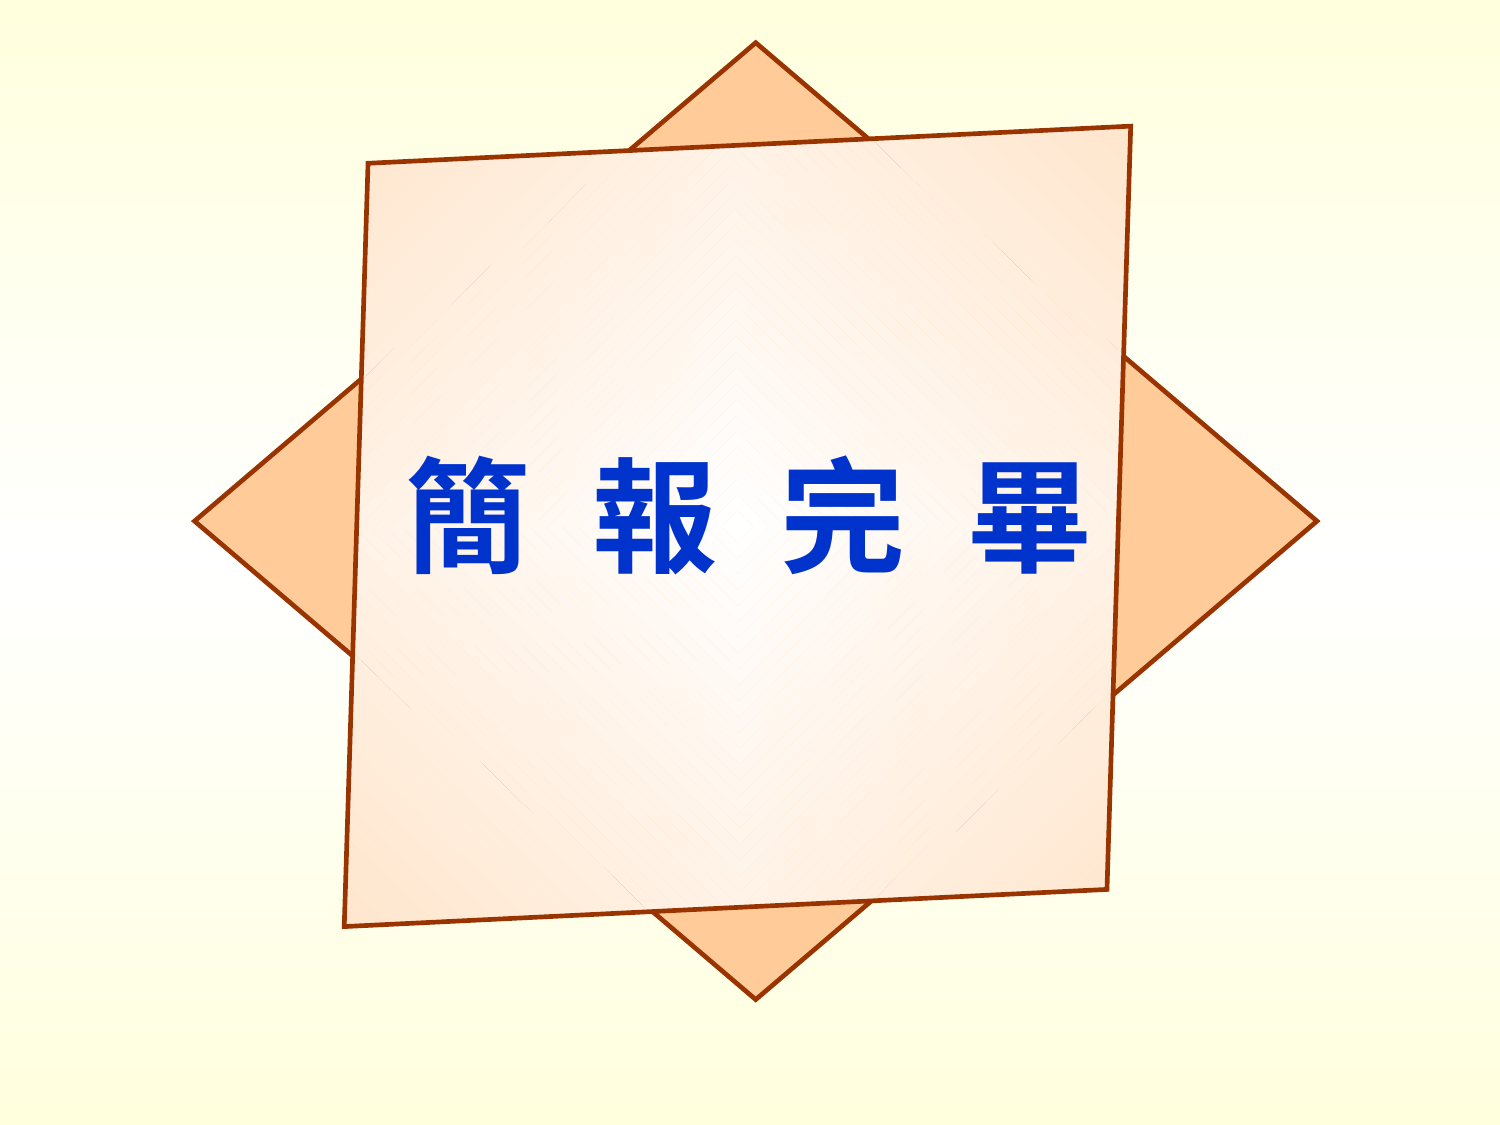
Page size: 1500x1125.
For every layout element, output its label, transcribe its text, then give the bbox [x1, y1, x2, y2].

text_box [194, 496, 223, 546]
text_box [1274, 484, 1317, 558]
text_box [733, 981, 778, 1000]
text_box [750, 42, 761, 47]
subtitle 簡 報 完 畢 [223, 47, 1274, 981]
